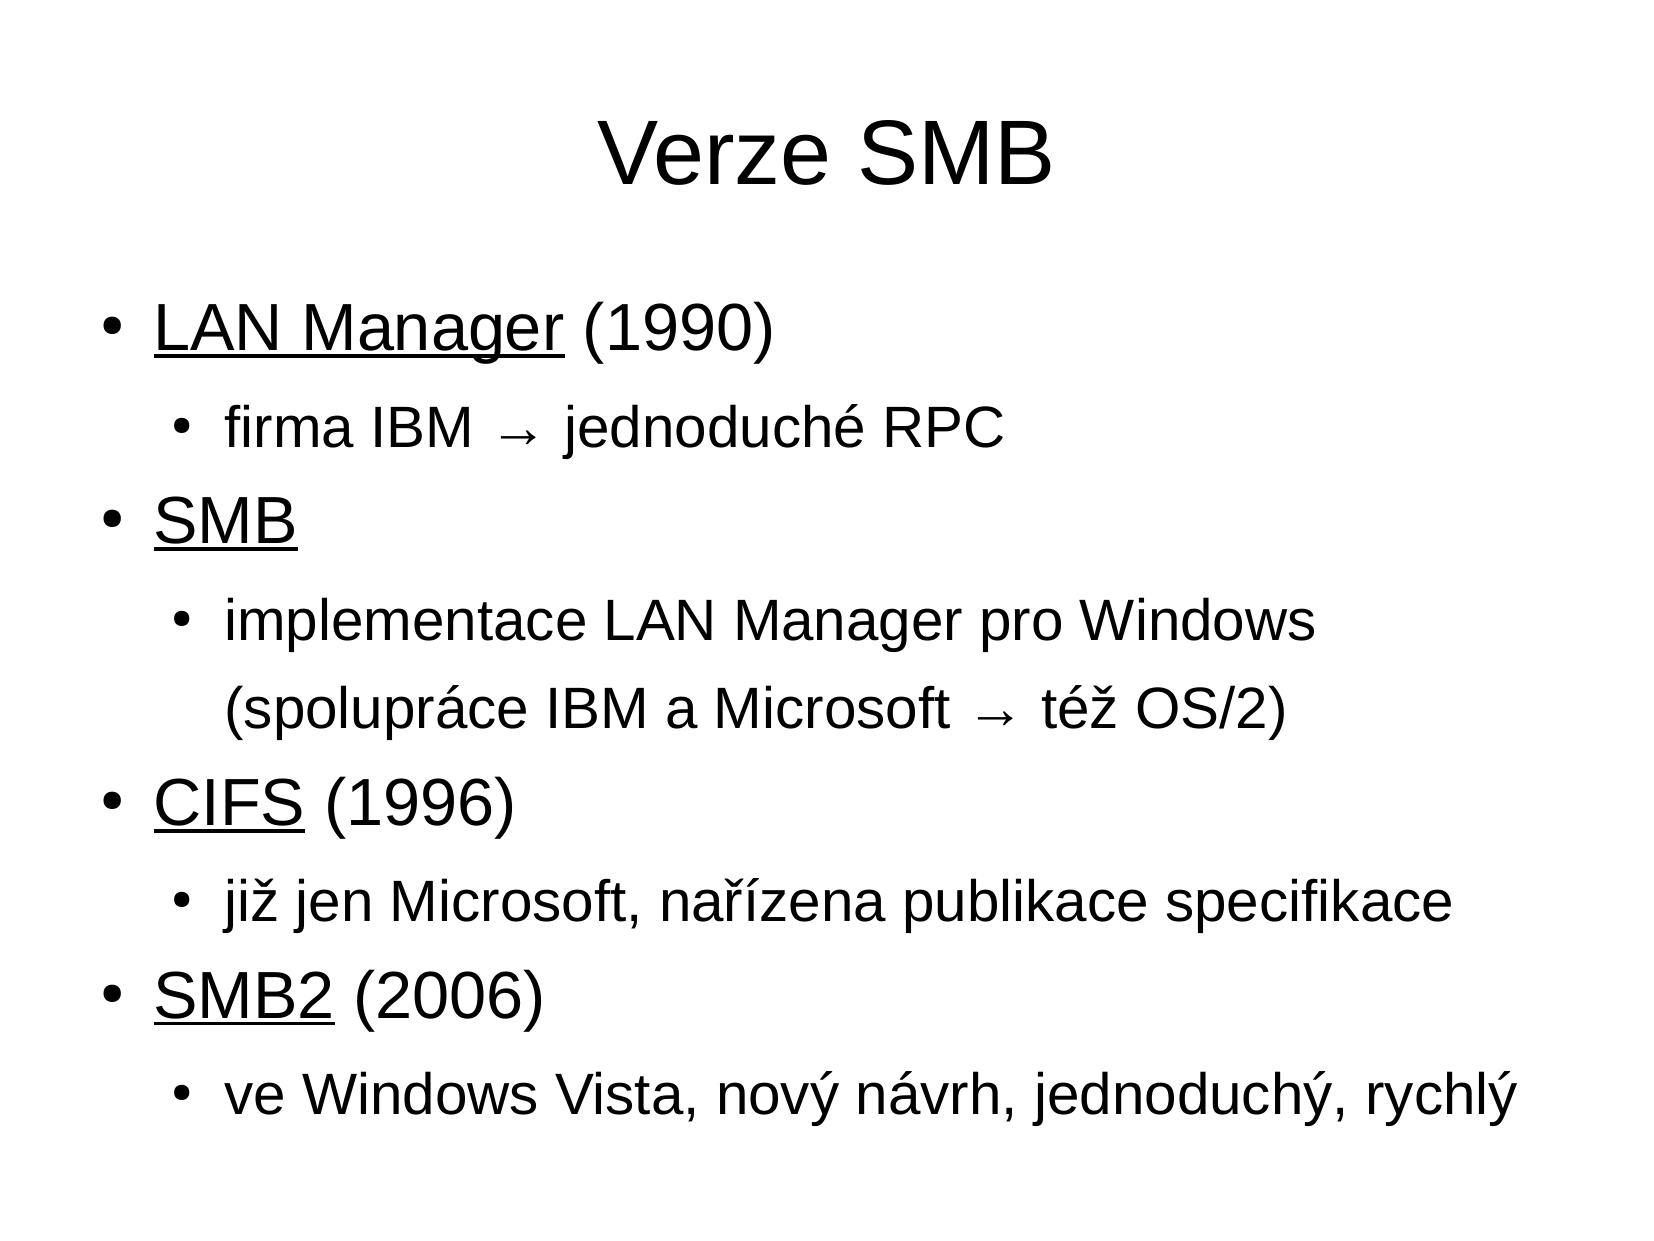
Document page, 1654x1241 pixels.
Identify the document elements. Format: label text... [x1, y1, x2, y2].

list LAN Manager (1990) firma IBM → jednoduché RPC SMB implementace LAN Manager pro Windows (spolupráce IBM a Microsoft → též OS/2) CIFS (1996) již jen Microsoft, nařízena publikace specifikace SMB2 (2006) ve Windows Vista, nový návrh, jednoduchý, rychlý [82, 290, 1571, 1128]
title Verze SMB [82, 49, 1571, 257]
